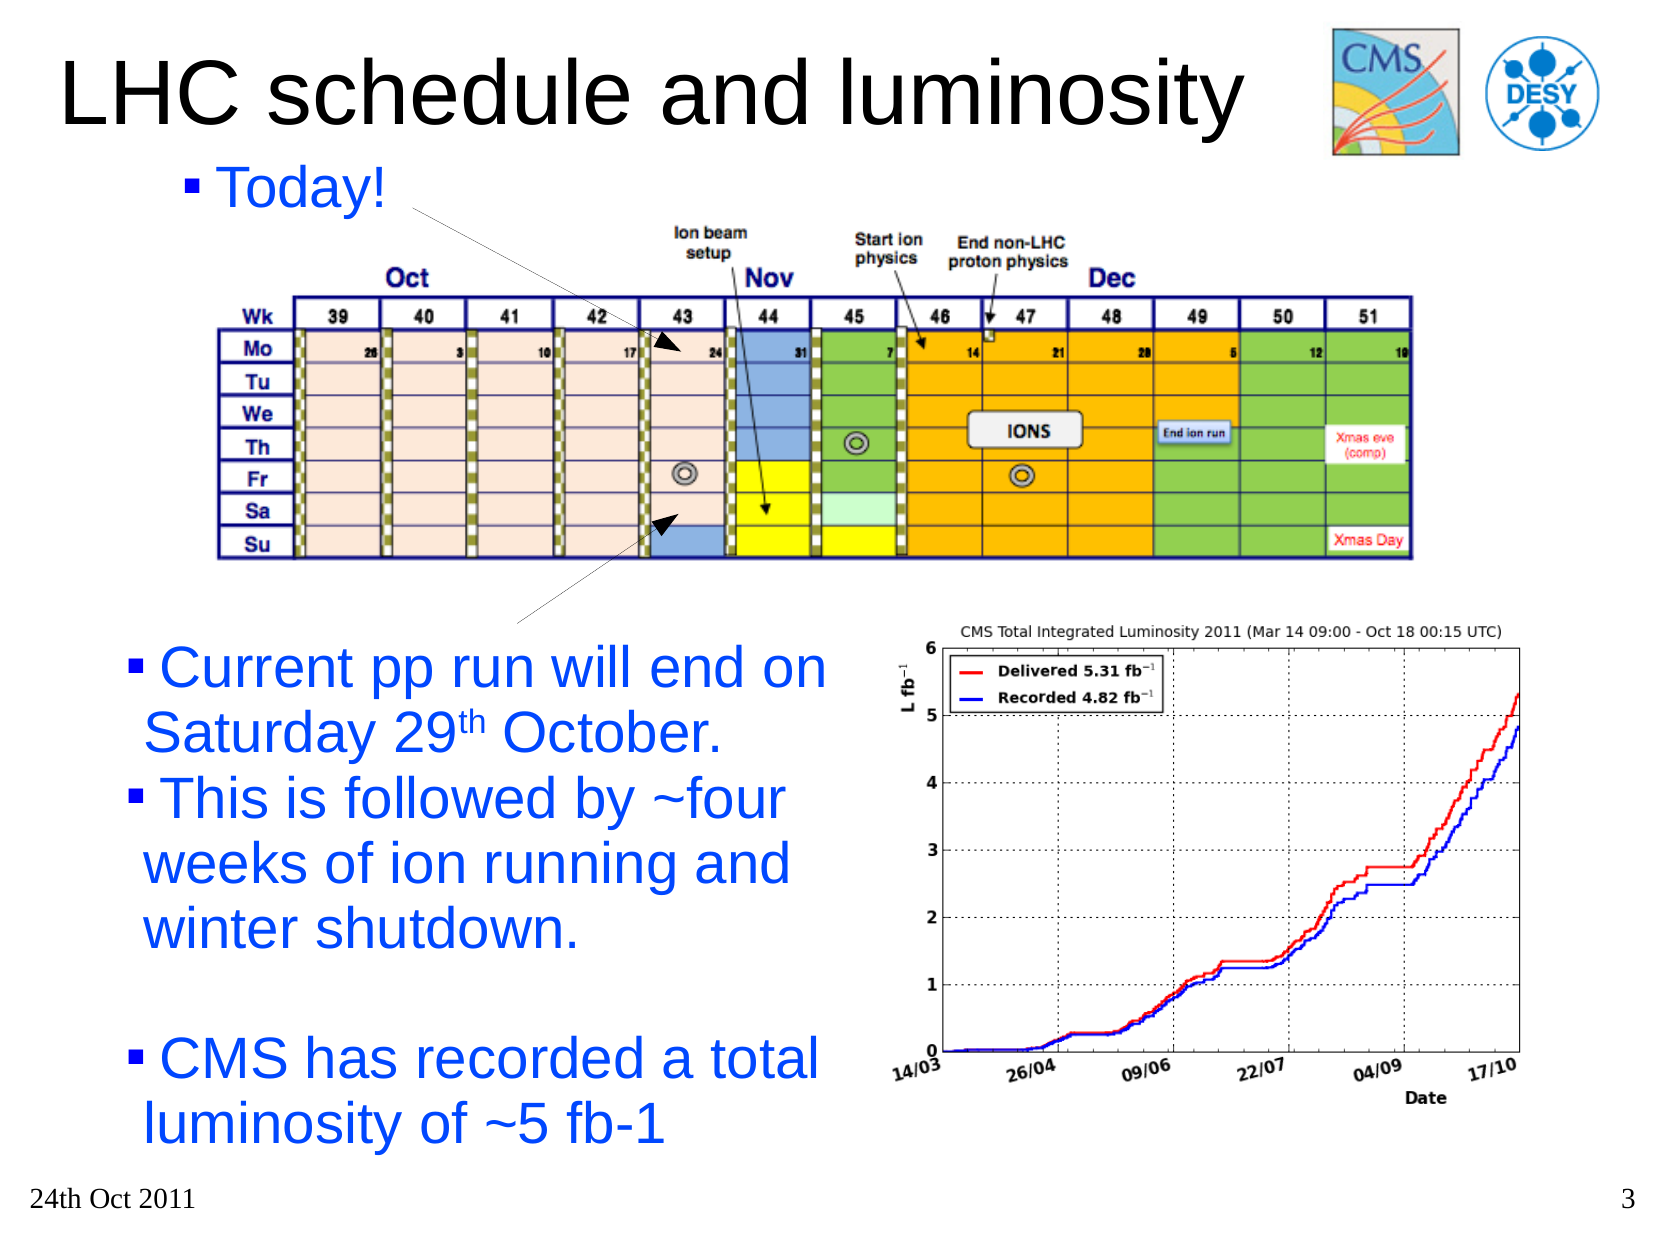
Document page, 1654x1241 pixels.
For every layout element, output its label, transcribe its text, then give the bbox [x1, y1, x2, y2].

picture [164, 202, 1451, 570]
picture [827, 590, 1596, 1167]
picture [1323, 21, 1474, 160]
text_box Today! [170, 146, 403, 227]
title LHC schedule and luminosity [58, 23, 1547, 162]
picture [1484, 36, 1601, 151]
text_box Current pp run will end on Saturday 29th October. This is followed by ~four weeks of ion running and winter shutdown. CMS has recorded a total luminosity of ~5 fb-1 [113, 627, 842, 1166]
